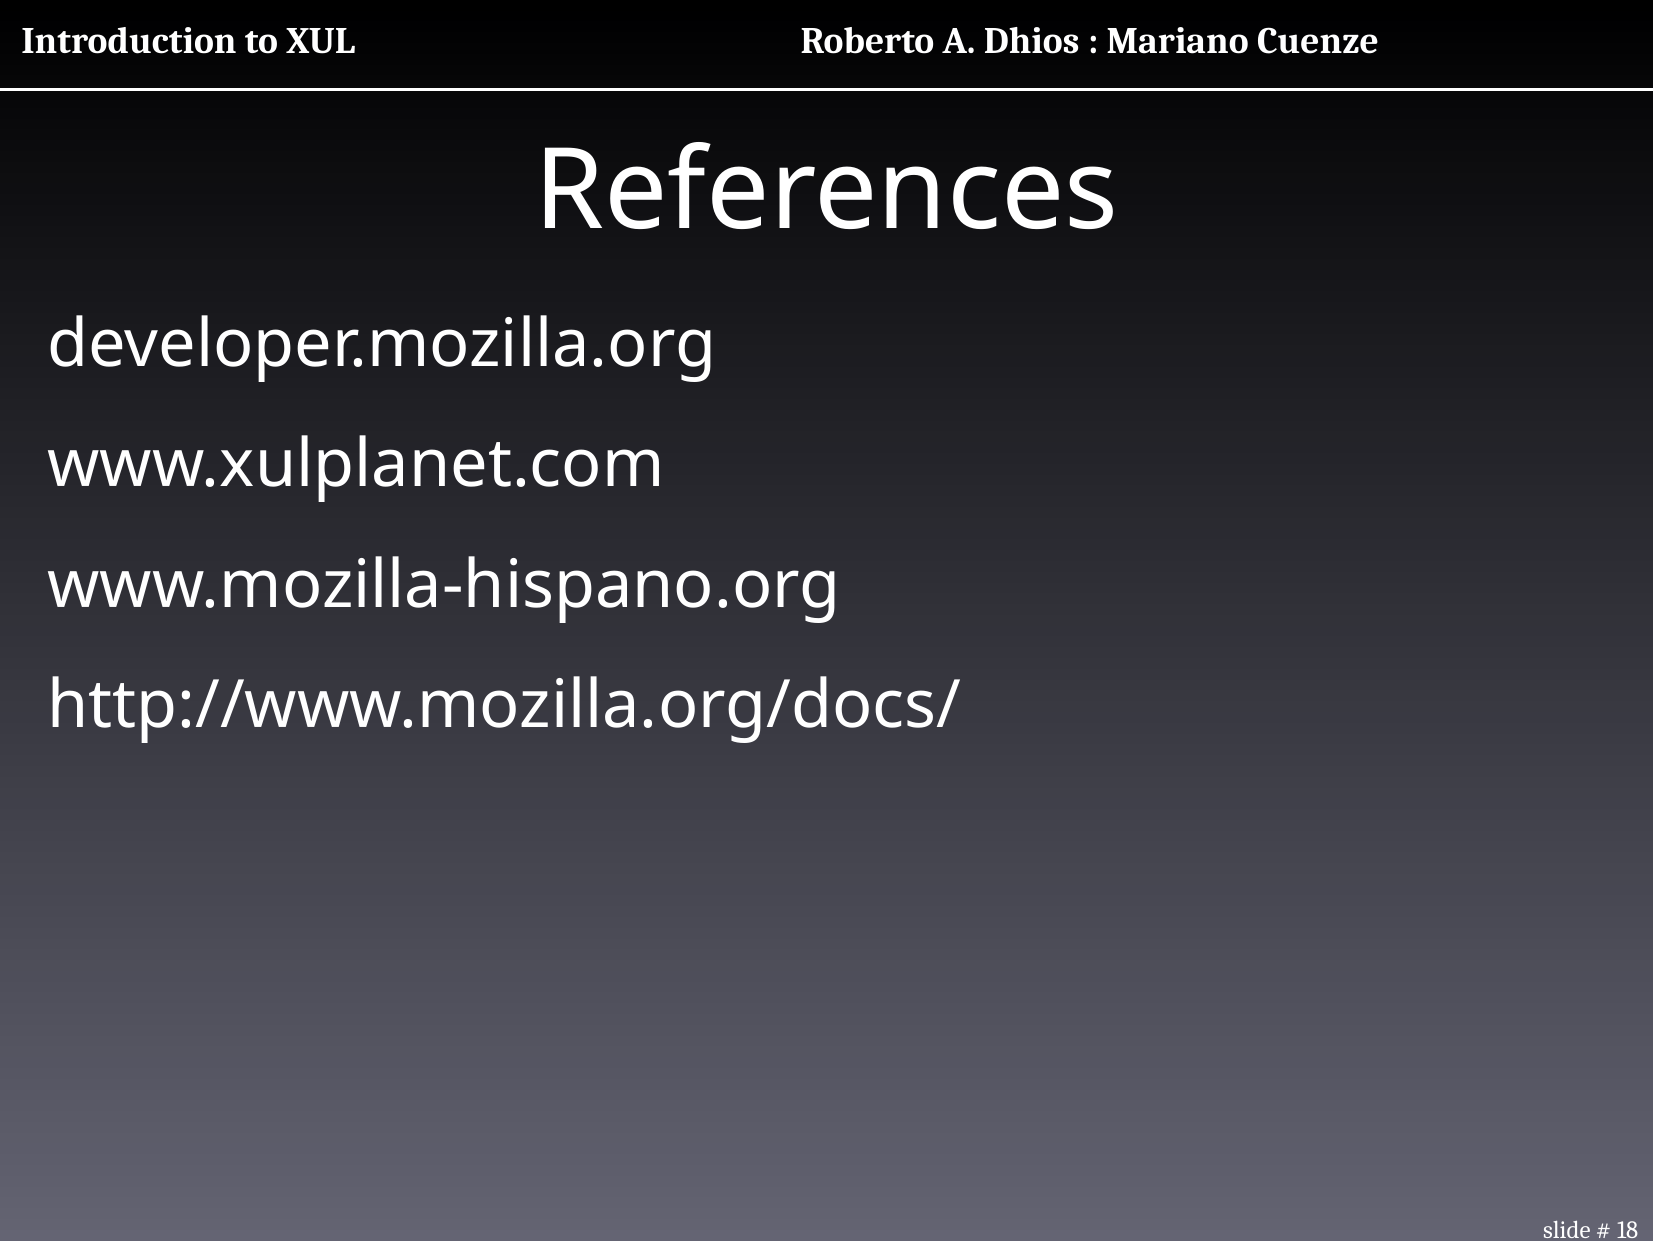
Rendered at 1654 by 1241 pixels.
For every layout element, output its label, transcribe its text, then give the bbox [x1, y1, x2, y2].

text_box Introduction to XUL Roberto A. Dhios : Mariano Cuenze [6, 12, 1653, 72]
title References [29, 91, 1625, 281]
list developer.mozilla.org www.xulplanet.com www.mozilla-hispano.org http://www.mozilla.org/docs/ [29, 295, 1625, 888]
